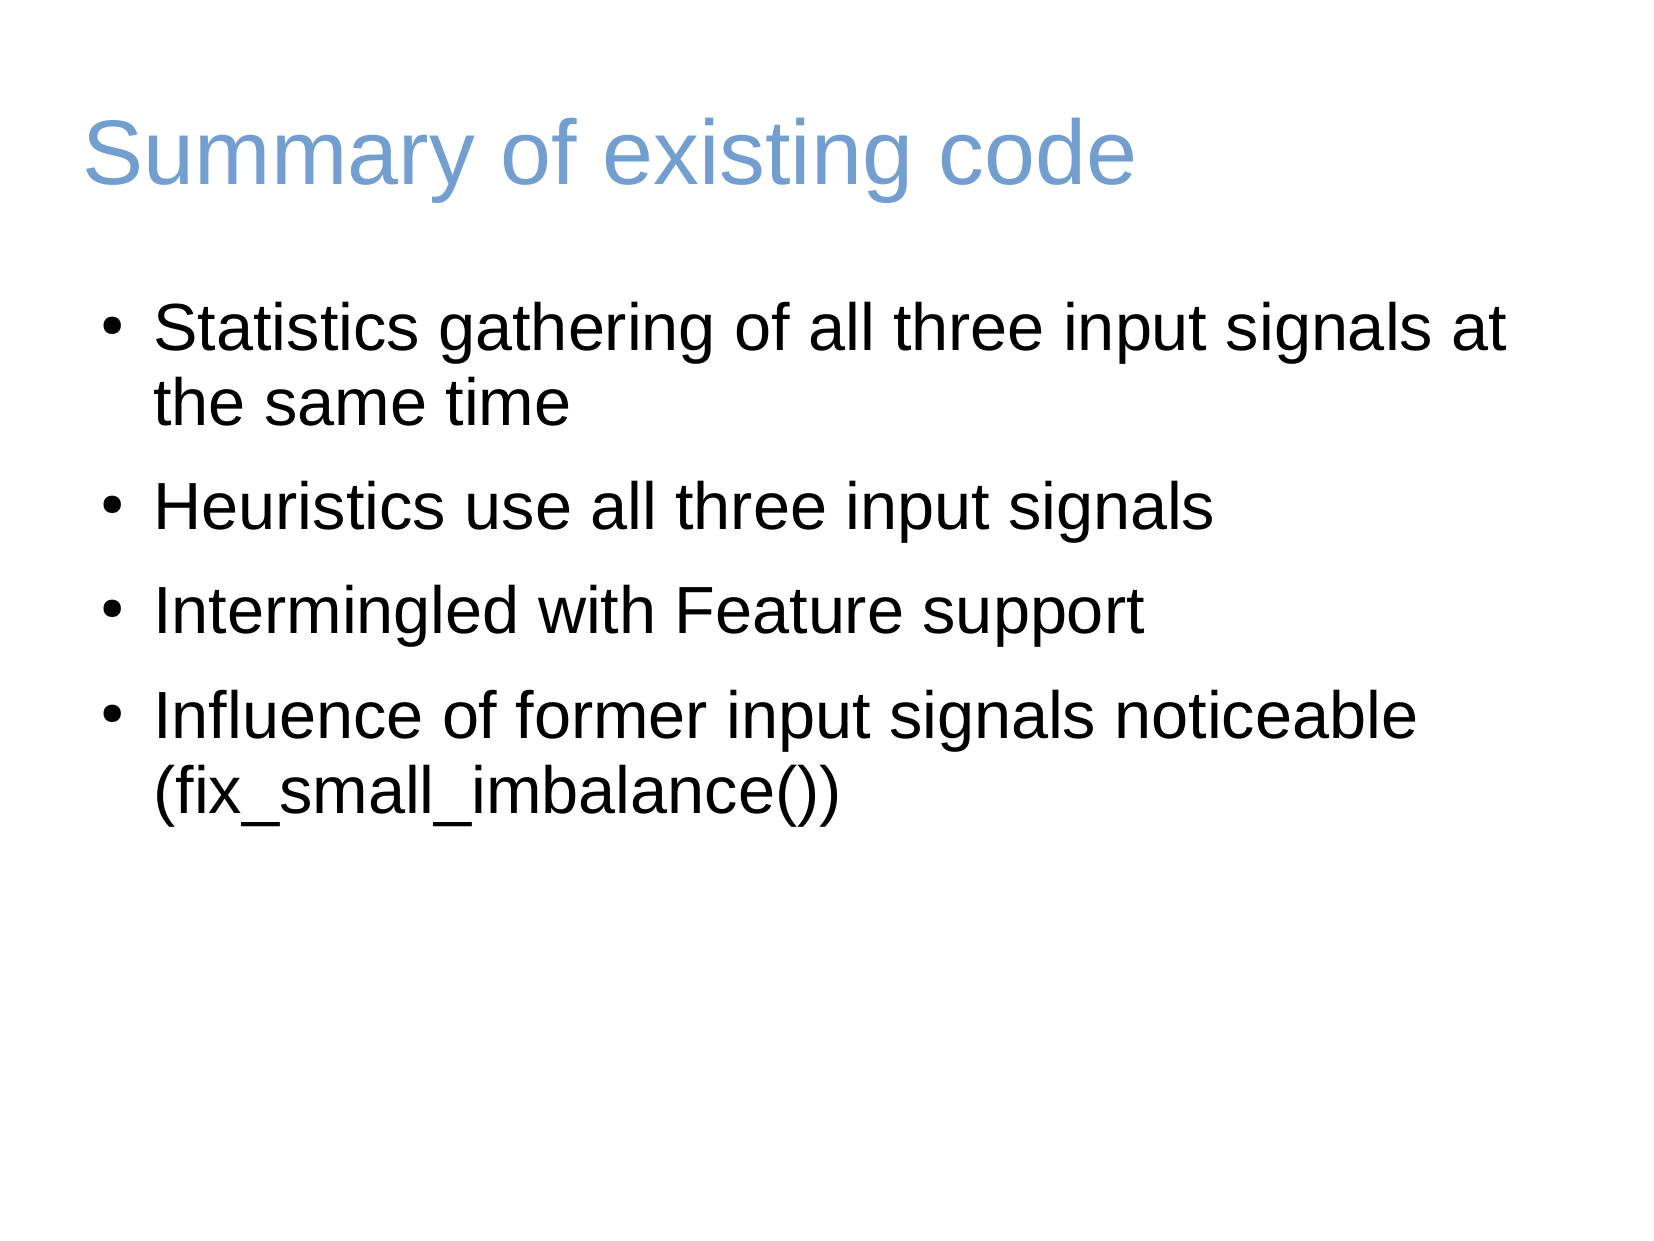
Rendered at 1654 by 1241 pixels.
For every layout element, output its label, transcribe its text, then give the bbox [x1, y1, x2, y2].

list Statistics gathering of all three input signals at the same time Heuristics use all three input signals Intermingled with Feature support Influence of former input signals noticeable (fix_small_imbalance()) [82, 290, 1571, 1010]
title Summary of existing code [82, 49, 1571, 257]
